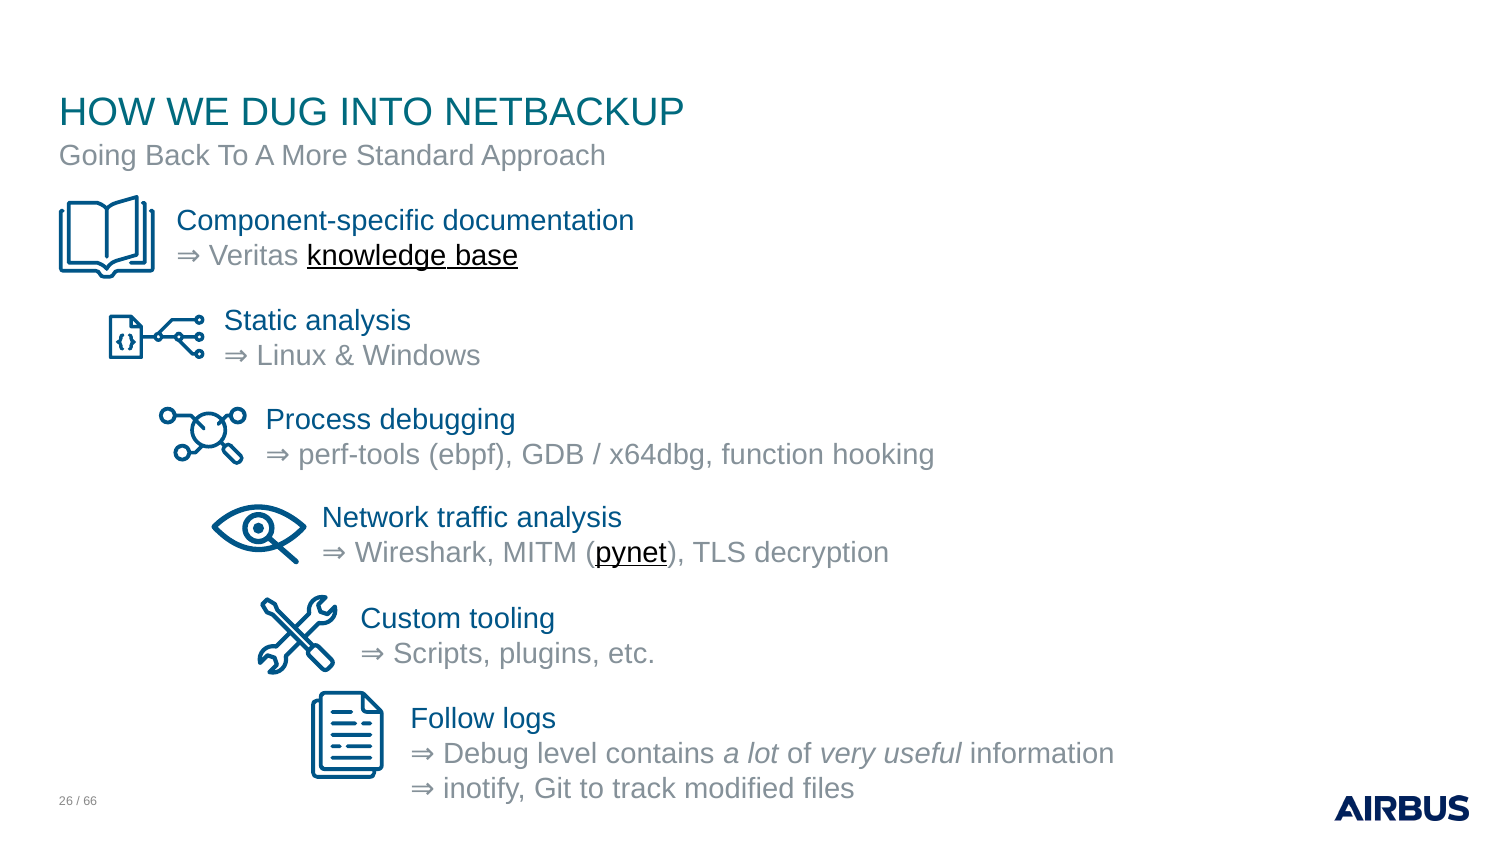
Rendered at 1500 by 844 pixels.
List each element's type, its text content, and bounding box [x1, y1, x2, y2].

text_box [58, 208, 155, 279]
title HOW WE DUG INTO NETBACKUP Going Back To A More Standard Approach [58, 80, 1441, 192]
text_box Process debugging ⇒ perf-tools (ebpf), GDB / x64dbg, function hooking [250, 387, 1337, 486]
text_box [66, 195, 147, 271]
text_box Component-specific documentation ⇒ Veritas knowledge base [161, 186, 1441, 287]
text_box Network traffic analysis ⇒ Wireshark, MITM (pynet), TLS decryption [306, 483, 1294, 584]
picture [1334, 795, 1469, 821]
text_box Follow logs ⇒ Debug level contains a lot of very useful information ⇒ inotify, Git to track modified files [395, 684, 1337, 820]
text_box [311, 690, 384, 779]
text_box Custom tooling ⇒ Scripts, plugins, etc. [345, 584, 1249, 685]
text_box [257, 594, 338, 675]
text_box Static analysis ⇒ Linux & Windows [208, 287, 1408, 387]
text_box [211, 504, 307, 565]
text_box [158, 406, 247, 465]
text_box [108, 314, 205, 359]
